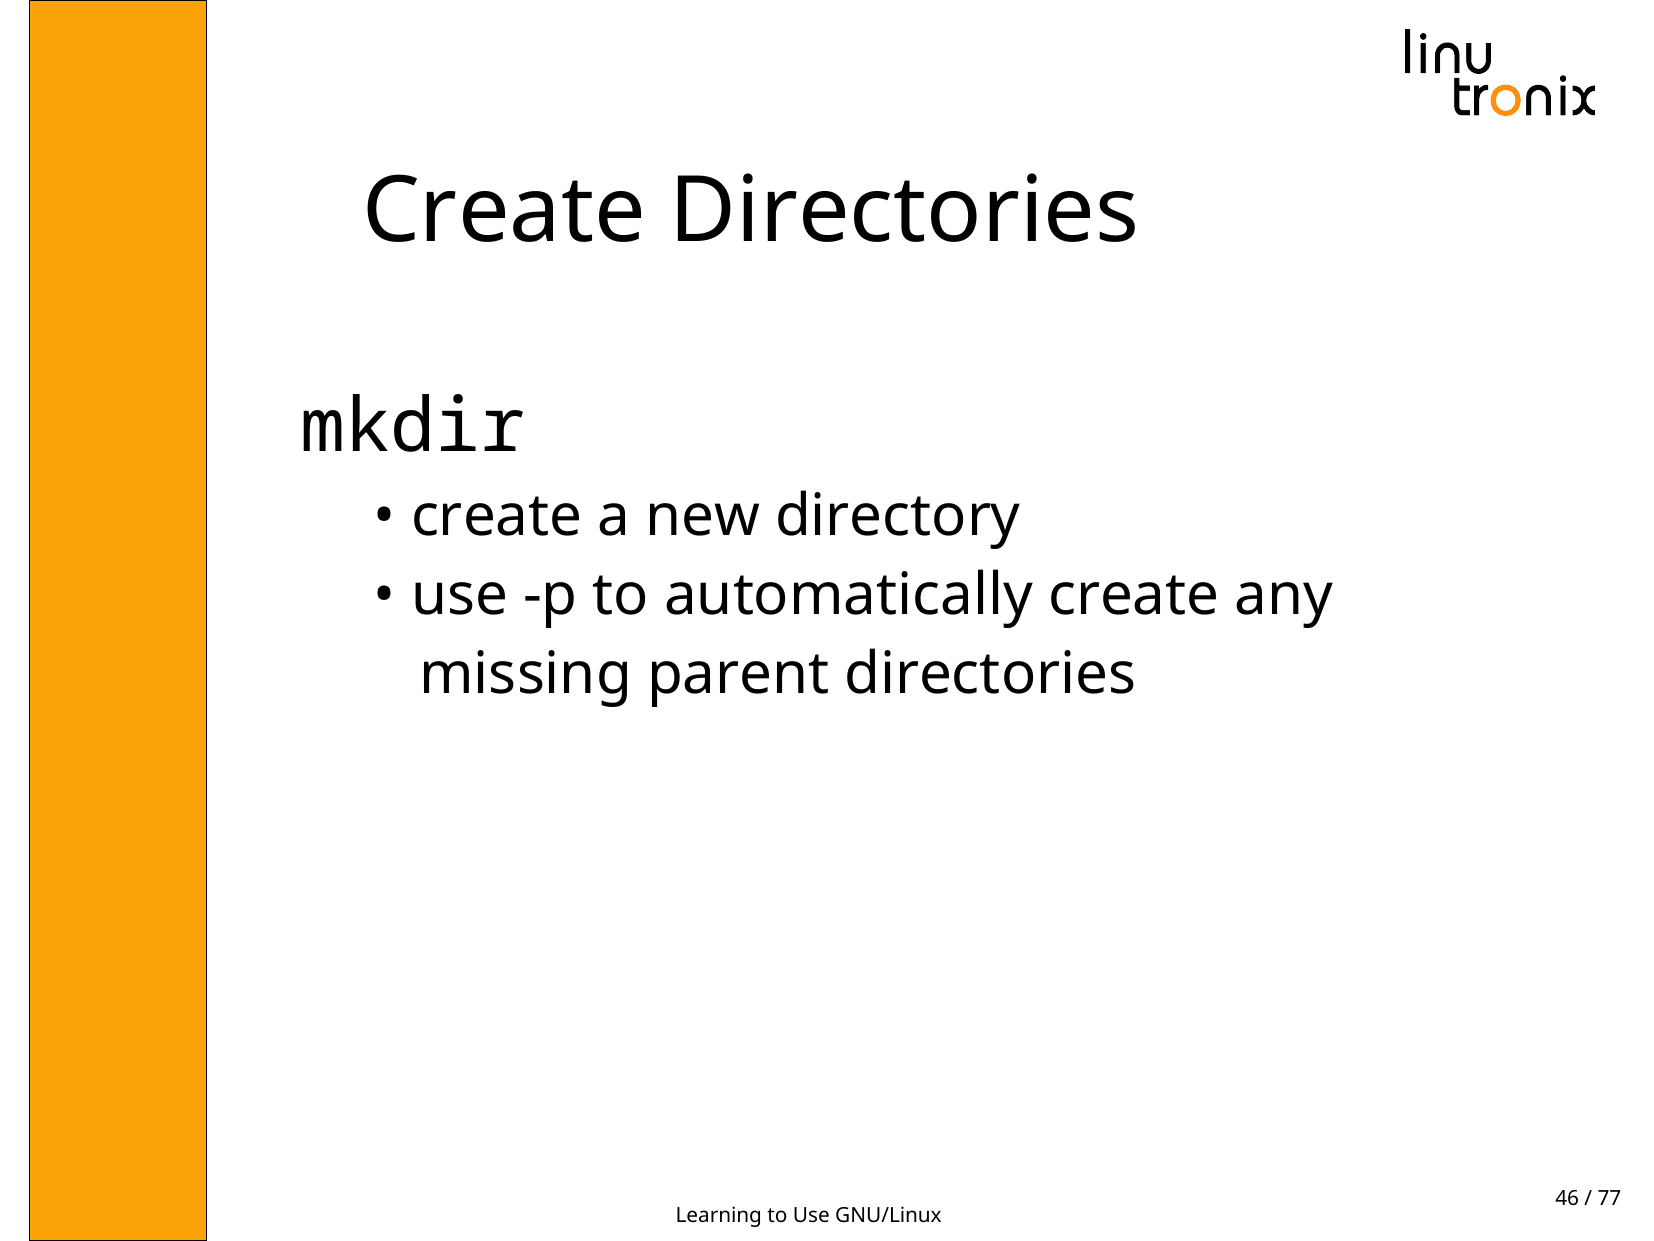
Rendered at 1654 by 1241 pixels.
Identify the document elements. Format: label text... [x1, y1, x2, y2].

text_box Create Directories [362, 143, 1195, 263]
picture [1405, 29, 1595, 116]
text_box mkdir • create a new directory • use -p to automatically create any missing parent directories [300, 370, 1499, 674]
